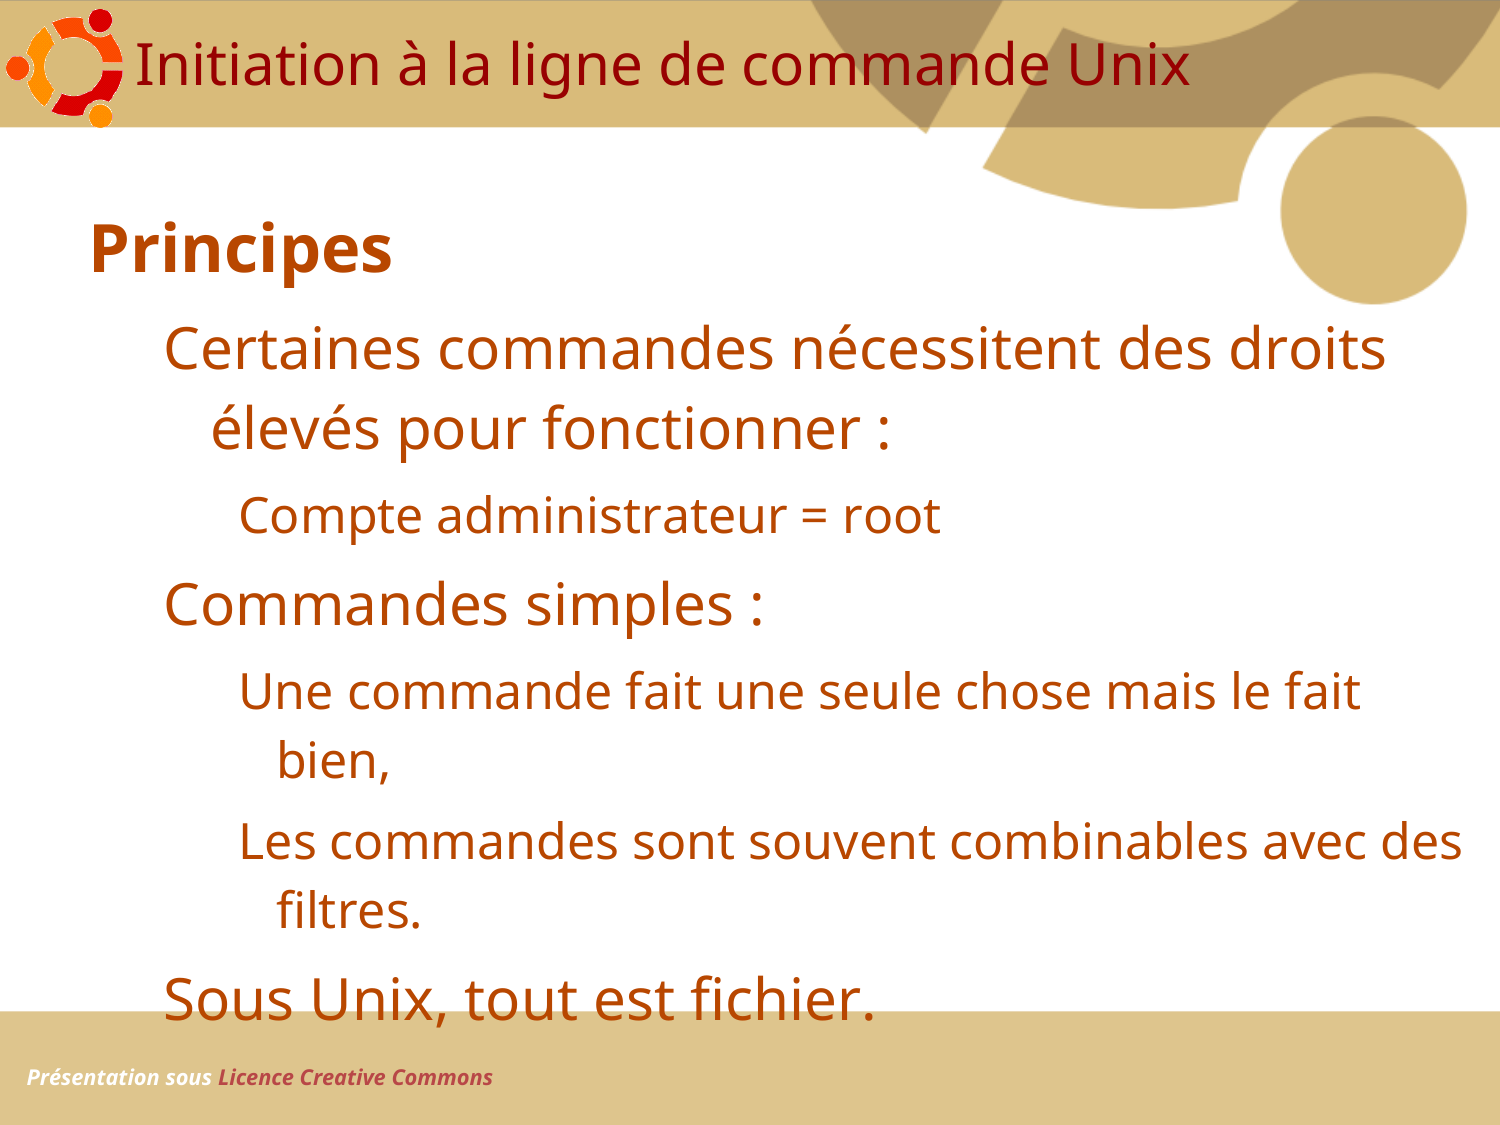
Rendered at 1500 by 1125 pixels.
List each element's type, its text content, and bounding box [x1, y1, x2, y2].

picture [0, 0, 1500, 557]
title Initiation à la ligne de commande Unix [135, 0, 1417, 177]
list Principes Certaines commandes nécessitent des droits élevés pour fonctionner : Compte administrateur = root Commandes simples : Une commande fait une seule chose mais le fait bien, Les commandes sont souvent combinables avec des filtres. Sous Unix, tout est fichier. [88, 200, 1490, 955]
